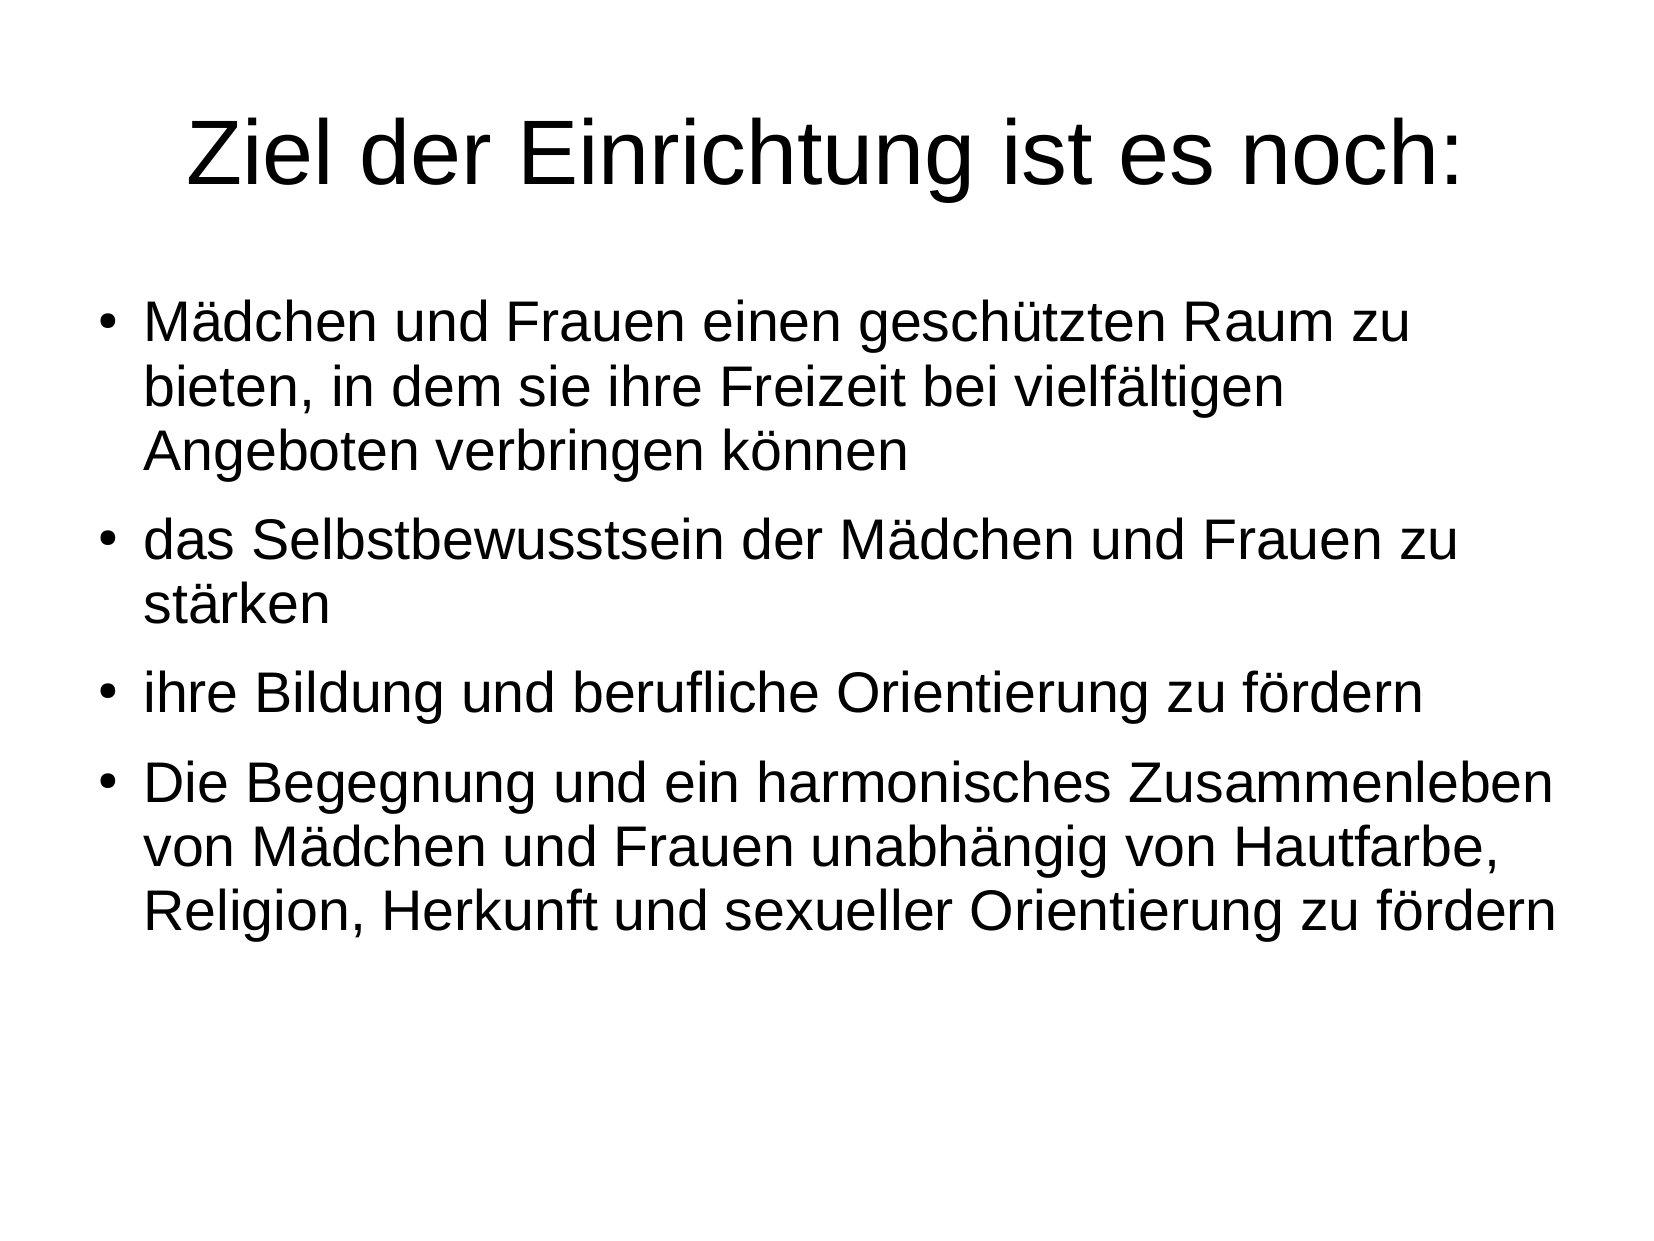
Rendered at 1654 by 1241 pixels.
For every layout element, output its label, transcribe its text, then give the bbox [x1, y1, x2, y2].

title Ziel der Einrichtung ist es noch: [82, 49, 1571, 257]
list Mädchen und Frauen einen geschützten Raum zu bieten, in dem sie ihre Freizeit bei vielfältigen Angeboten verbringen können das Selbstbewusstsein der Mädchen und Frauen zu stärken ihre Bildung und berufliche Orientierung zu fördern Die Begegnung und ein harmonisches Zusammenleben von Mädchen und Frauen unabhängig von Hautfarbe, Religion, Herkunft und sexueller Orientierung zu fördern [82, 290, 1571, 1010]
